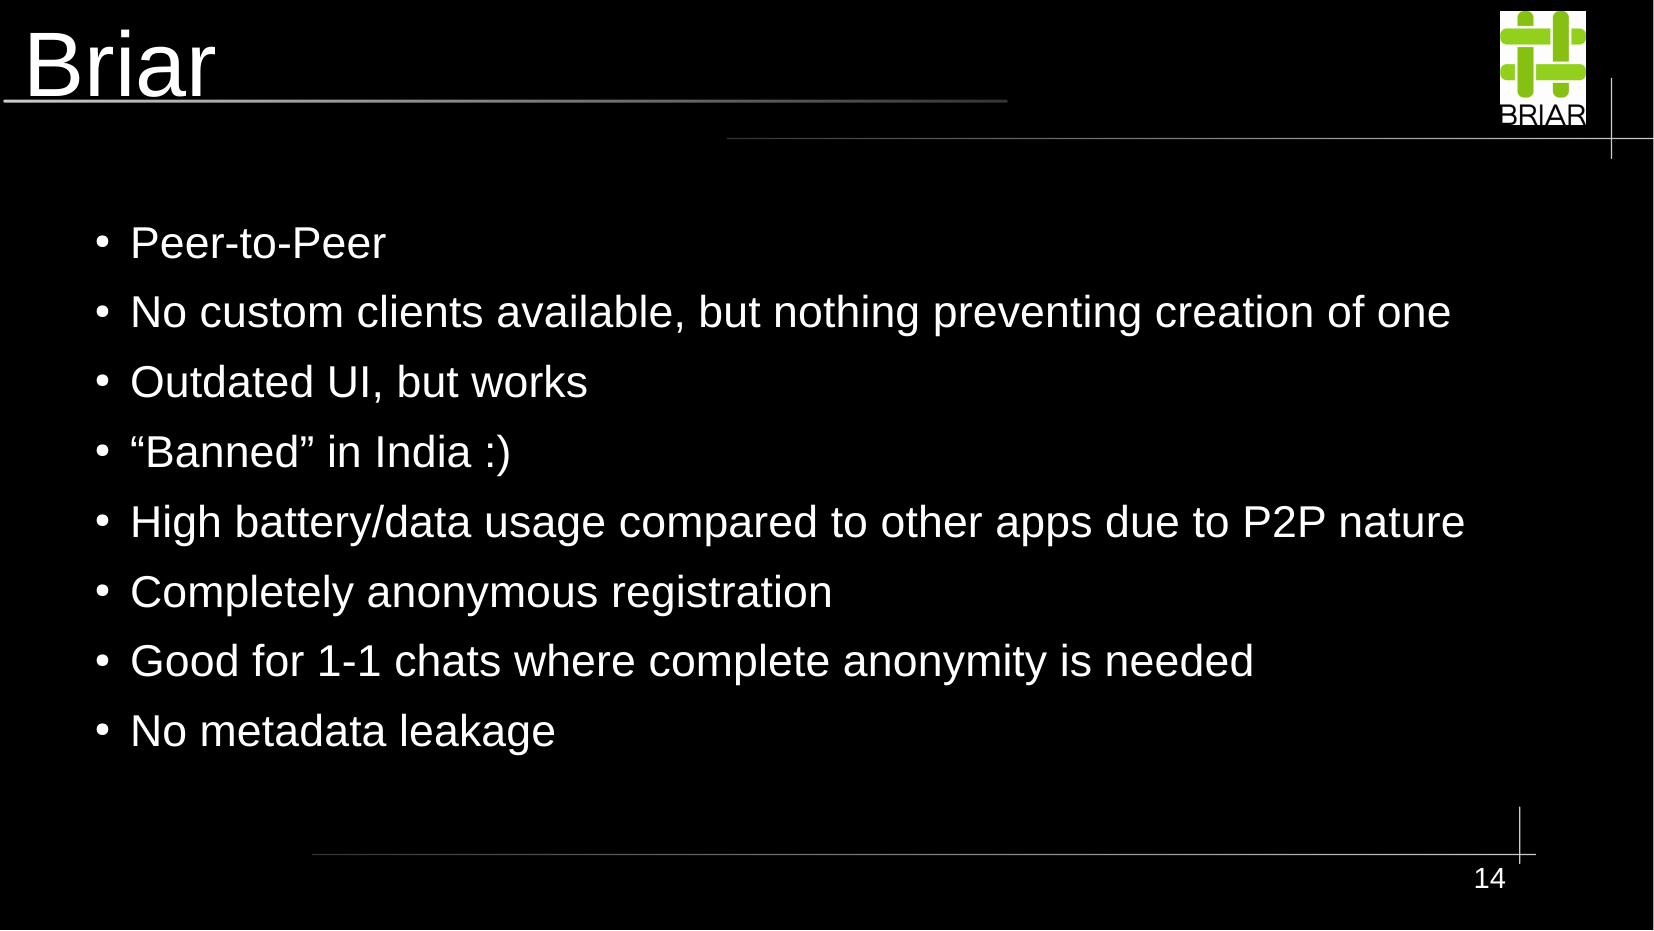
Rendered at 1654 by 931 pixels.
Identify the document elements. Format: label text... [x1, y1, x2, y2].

picture [1500, 11, 1586, 125]
list Peer-to-Peer No custom clients available, but nothing preventing creation of one Outdated UI, but works “Banned” in India :) High battery/data usage compared to other apps due to P2P nature Completely anonymous registration Good for 1-1 chats where complete anonymity is needed No metadata leakage [82, 217, 1571, 758]
title Briar [23, 11, 1500, 119]
